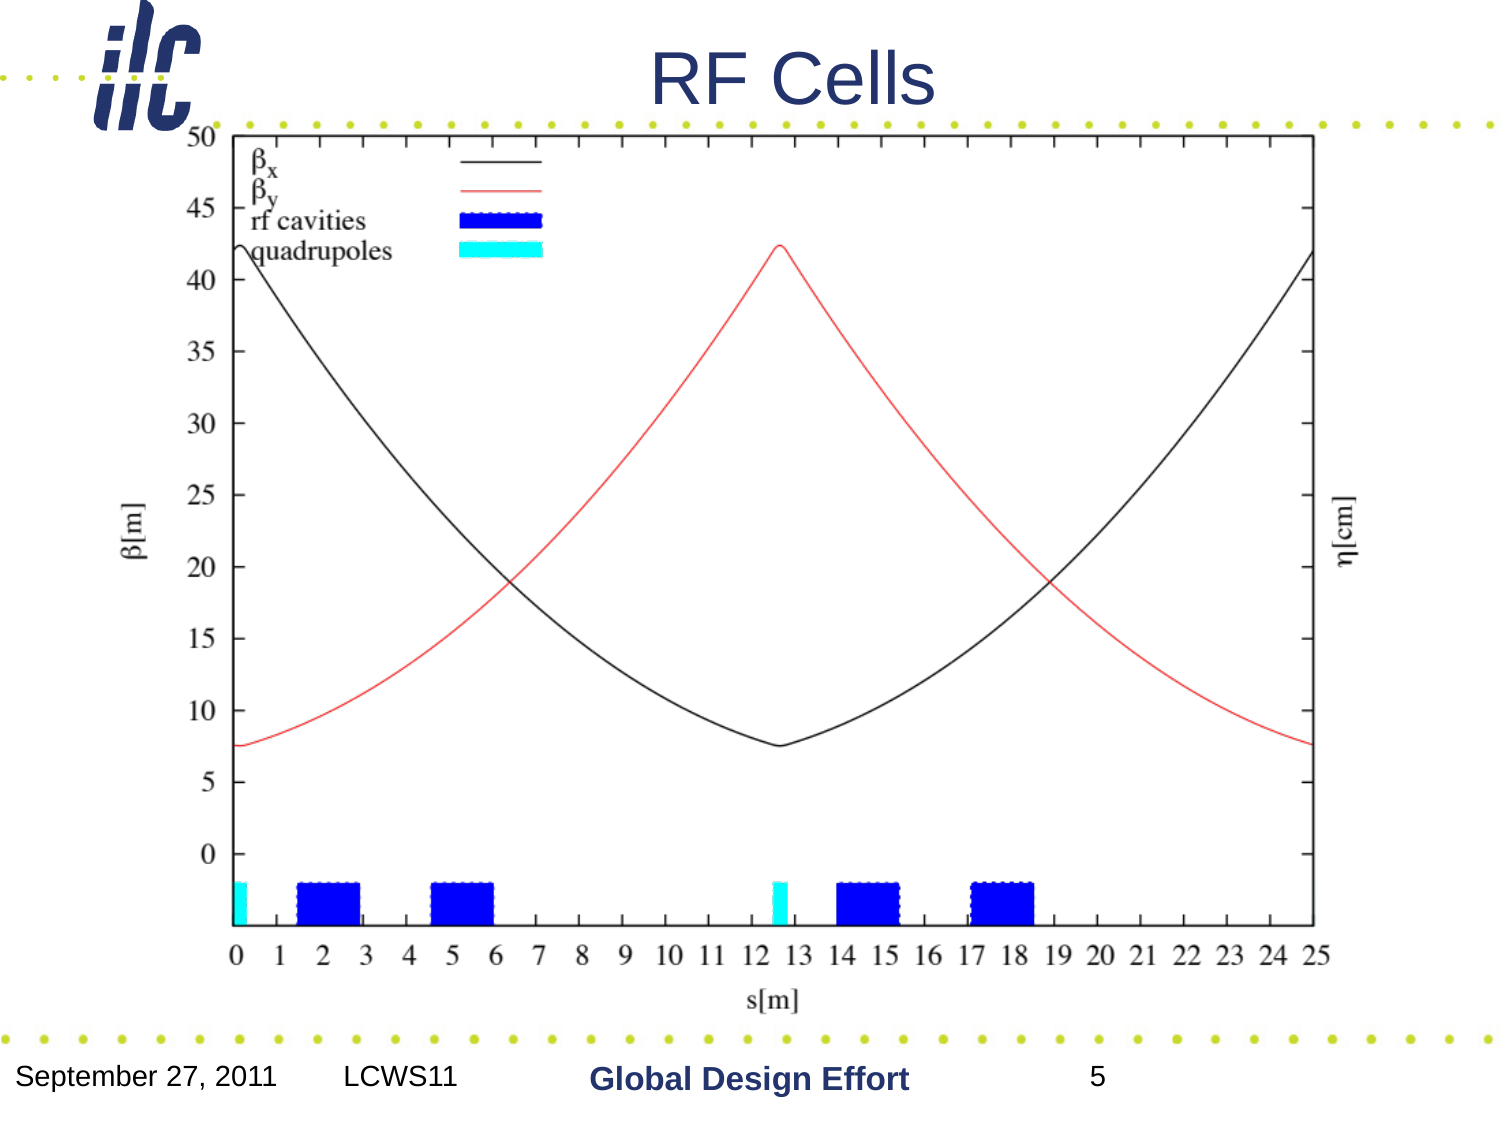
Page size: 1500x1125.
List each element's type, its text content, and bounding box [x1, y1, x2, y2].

text_box 5 [1074, 1050, 1500, 1125]
title RF Cells [212, 0, 1375, 109]
text_box Global Design Effort [512, 1050, 988, 1125]
picture [0, 109, 1438, 1122]
text_box September 27, 2011 LCWS11 [0, 1050, 512, 1125]
